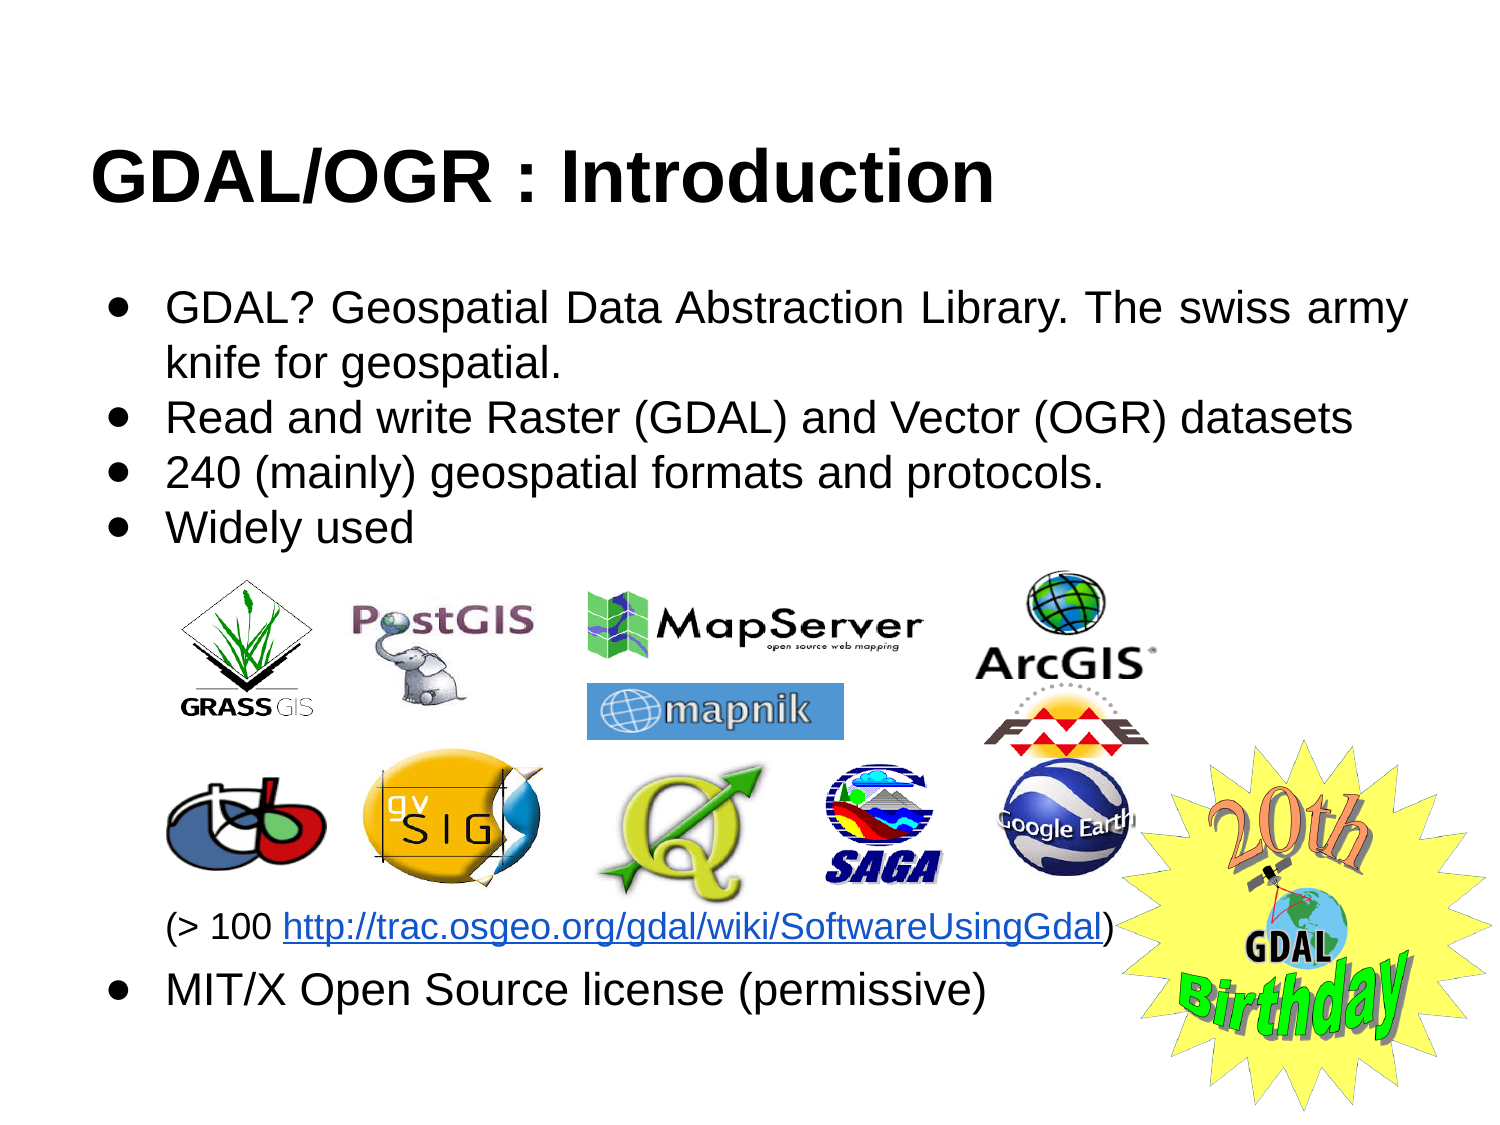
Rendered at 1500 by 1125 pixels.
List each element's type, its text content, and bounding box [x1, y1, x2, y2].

picture [589, 758, 772, 907]
list GDAL? Geospatial Data Abstraction Library. The swiss army knife for geospatial. Read and write Raster (GDAL) and Vector (OGR) datasets 240 (mainly) geospatial formats and protocols. Widely used (> 100 http://trac.osgeo.org/gdal/wiki/SoftwareUsingGdal) MIT/X Open Source license (permissive) [75, 262, 1425, 1078]
picture [166, 777, 327, 871]
picture [166, 569, 327, 726]
picture [809, 570, 1492, 1111]
picture [343, 597, 544, 714]
title GDAL/OGR : Introduction [75, 45, 1425, 233]
picture [356, 743, 551, 891]
picture [587, 683, 844, 740]
picture [587, 590, 924, 659]
